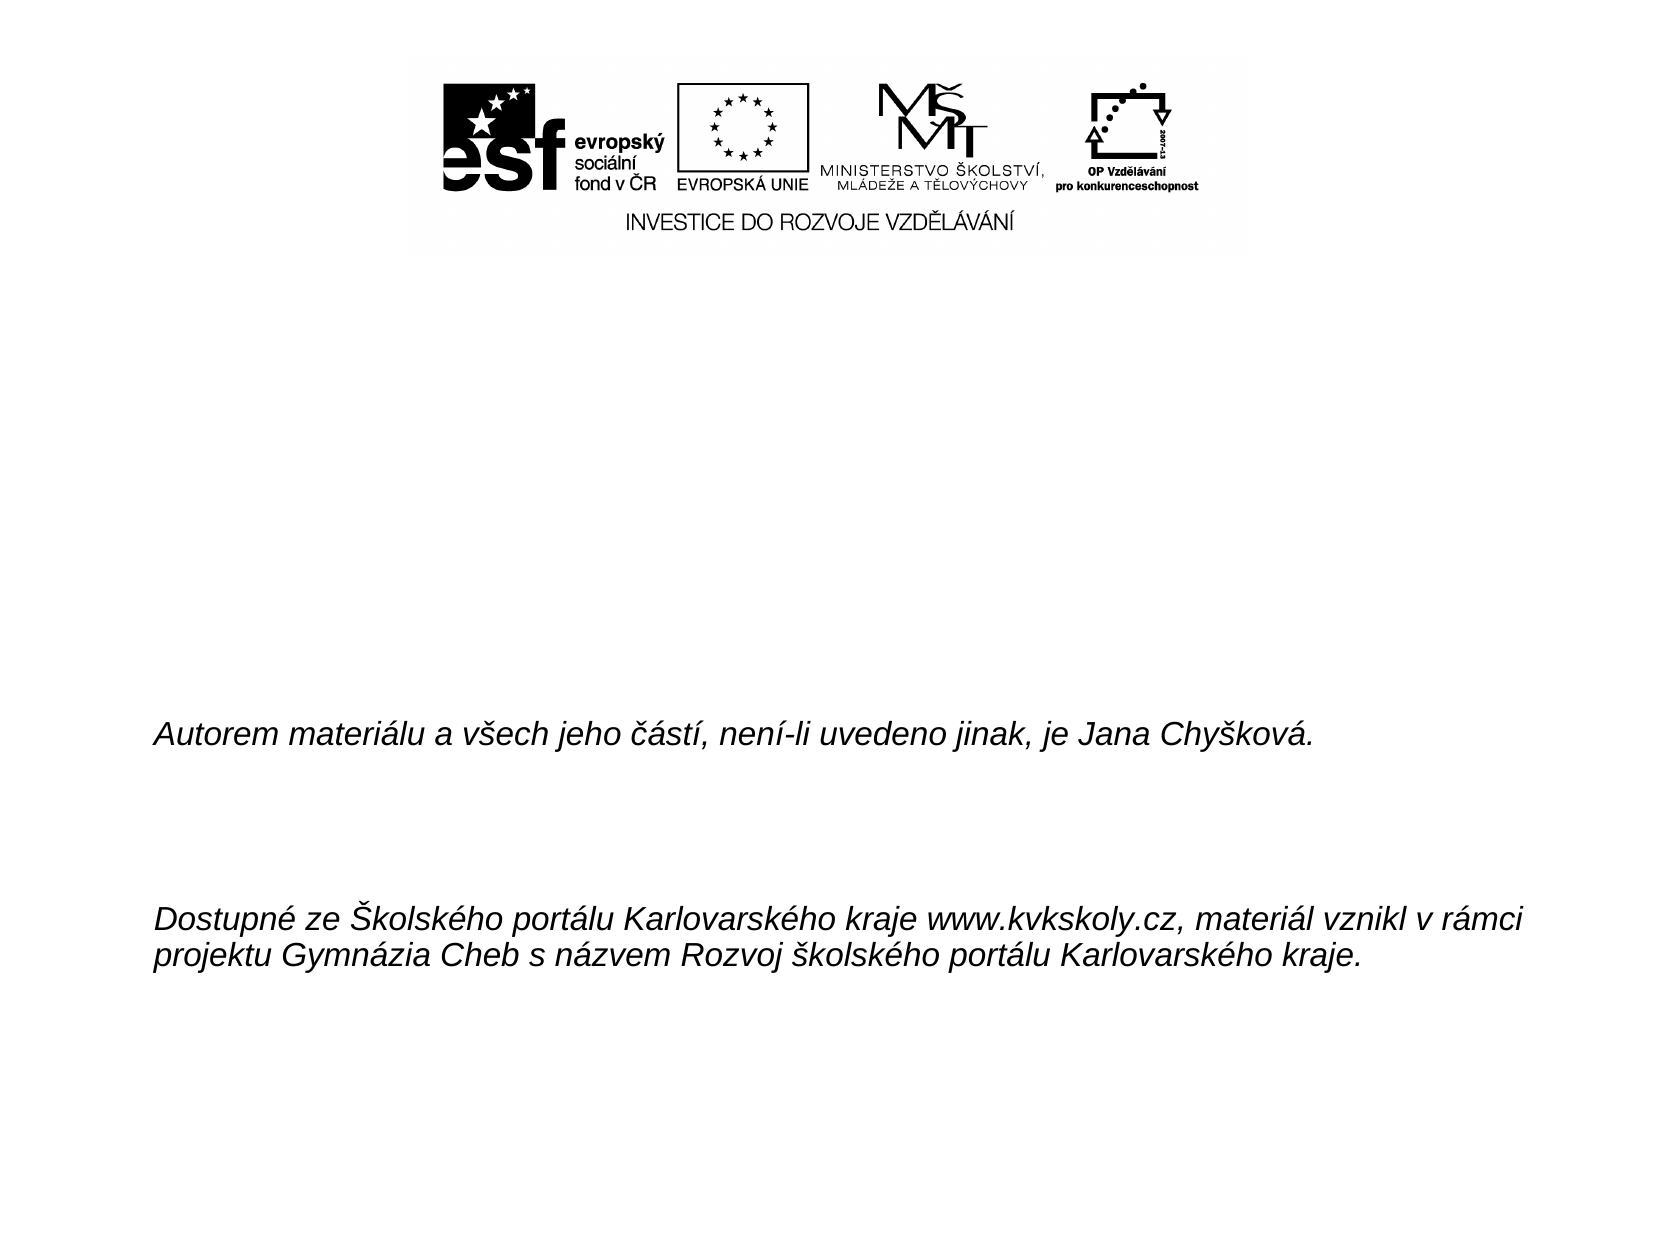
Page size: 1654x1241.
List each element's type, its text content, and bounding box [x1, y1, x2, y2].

picture [403, 49, 1250, 257]
list Autorem materiálu a všech jeho částí, není-li uvedeno jinak, je Jana Chyšková. Dostupné ze Školského portálu Karlovarského kraje www.kvkskoly.cz, materiál vznikl v rámci projektu Gymnázia Cheb s názvem Rozvoj školského portálu Karlovarského kraje. [82, 289, 1571, 1108]
